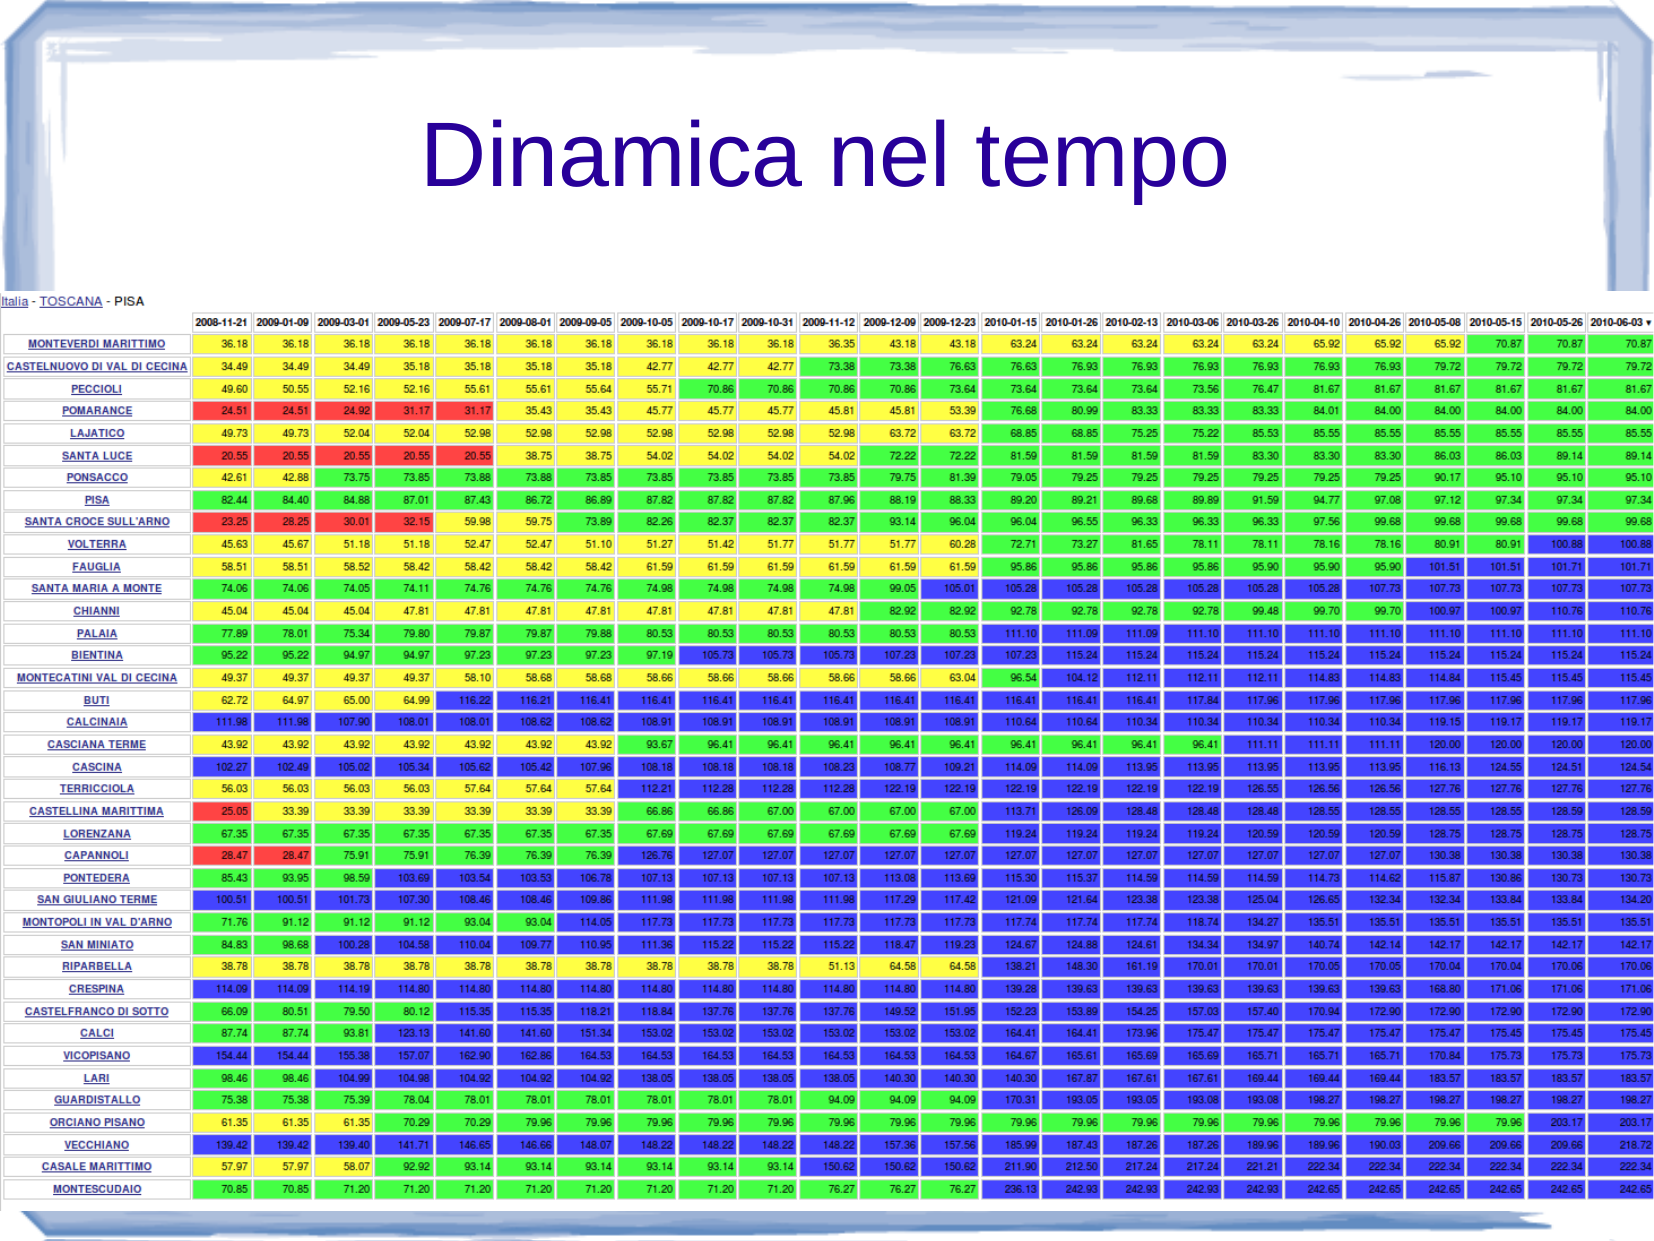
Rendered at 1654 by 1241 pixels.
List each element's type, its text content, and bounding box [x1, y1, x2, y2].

picture [0, 0, 1654, 1241]
title Dinamica nel tempo [82, 56, 1571, 249]
